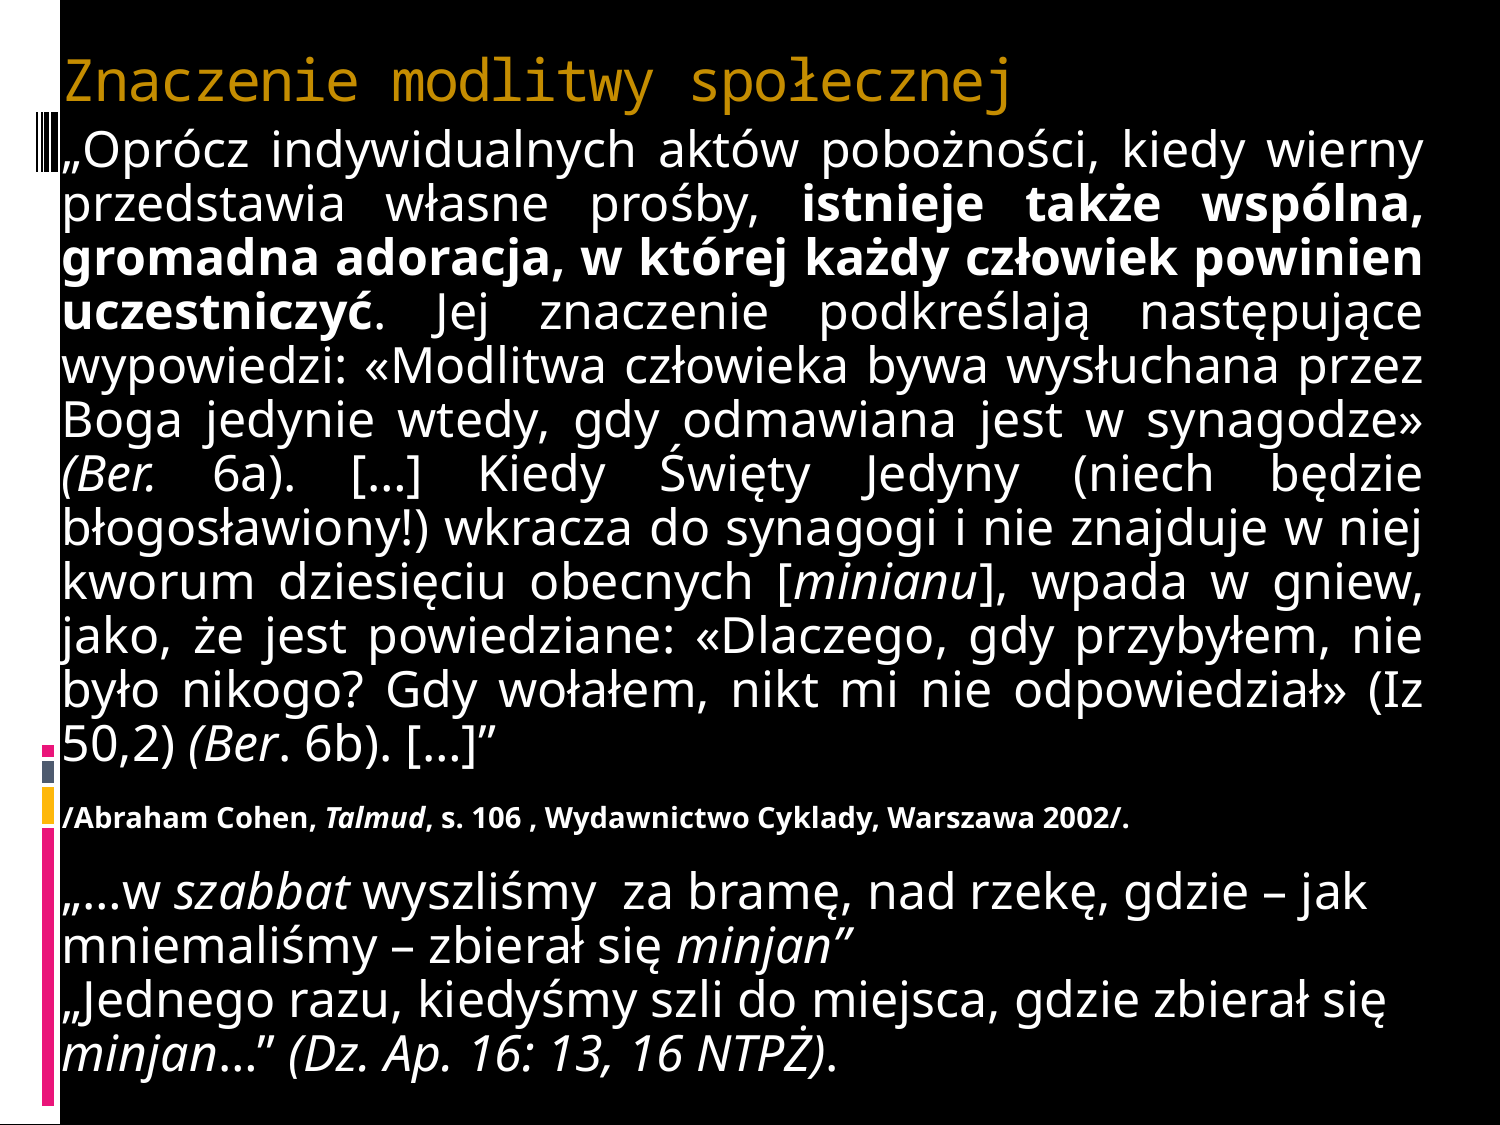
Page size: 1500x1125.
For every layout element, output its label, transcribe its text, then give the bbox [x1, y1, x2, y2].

text_box „Oprócz indywidualnych aktów pobożności, kiedy wierny przedstawia własne prośby, istnieje także wspólna, gromadna adoracja, w której każdy człowiek powinien uczestniczyć. Jej znaczenie podkreślają następujące wypowiedzi: «Modlitwa człowieka bywa wysłuchana przez Boga jedynie wtedy, gdy odmawiana jest w synagodze» (Ber. 6a). […] Kiedy Święty Jedyny (niech będzie błogosławiony!) wkracza do synagogi i nie znajduje w niej kworum dziesięciu obecnych [minianu], wpada w gniew, jako, że jest powiedziane: «Dlaczego, gdy przybyłem, nie było nikogo? Gdy wołałem, nikt mi nie odpowiedział» (Iz 50,2) (Ber. 6b). […]” /Abraham Cohen, Talmud, s. 106 , Wydawnictwo Cyklady, Warszawa 2002/. „…w szabbat wyszliśmy za bramę, nad rzekę, gdzie – jak mniemaliśmy – zbierał się minjan” „Jednego razu, kiedyśmy szli do miejsca, gdzie zbierał się minjan…” (Dz. Ap. 16: 13, 16 NTPŻ). [46, 117, 1454, 1067]
title Znaczenie modlitwy społecznej [46, 35, 1442, 117]
